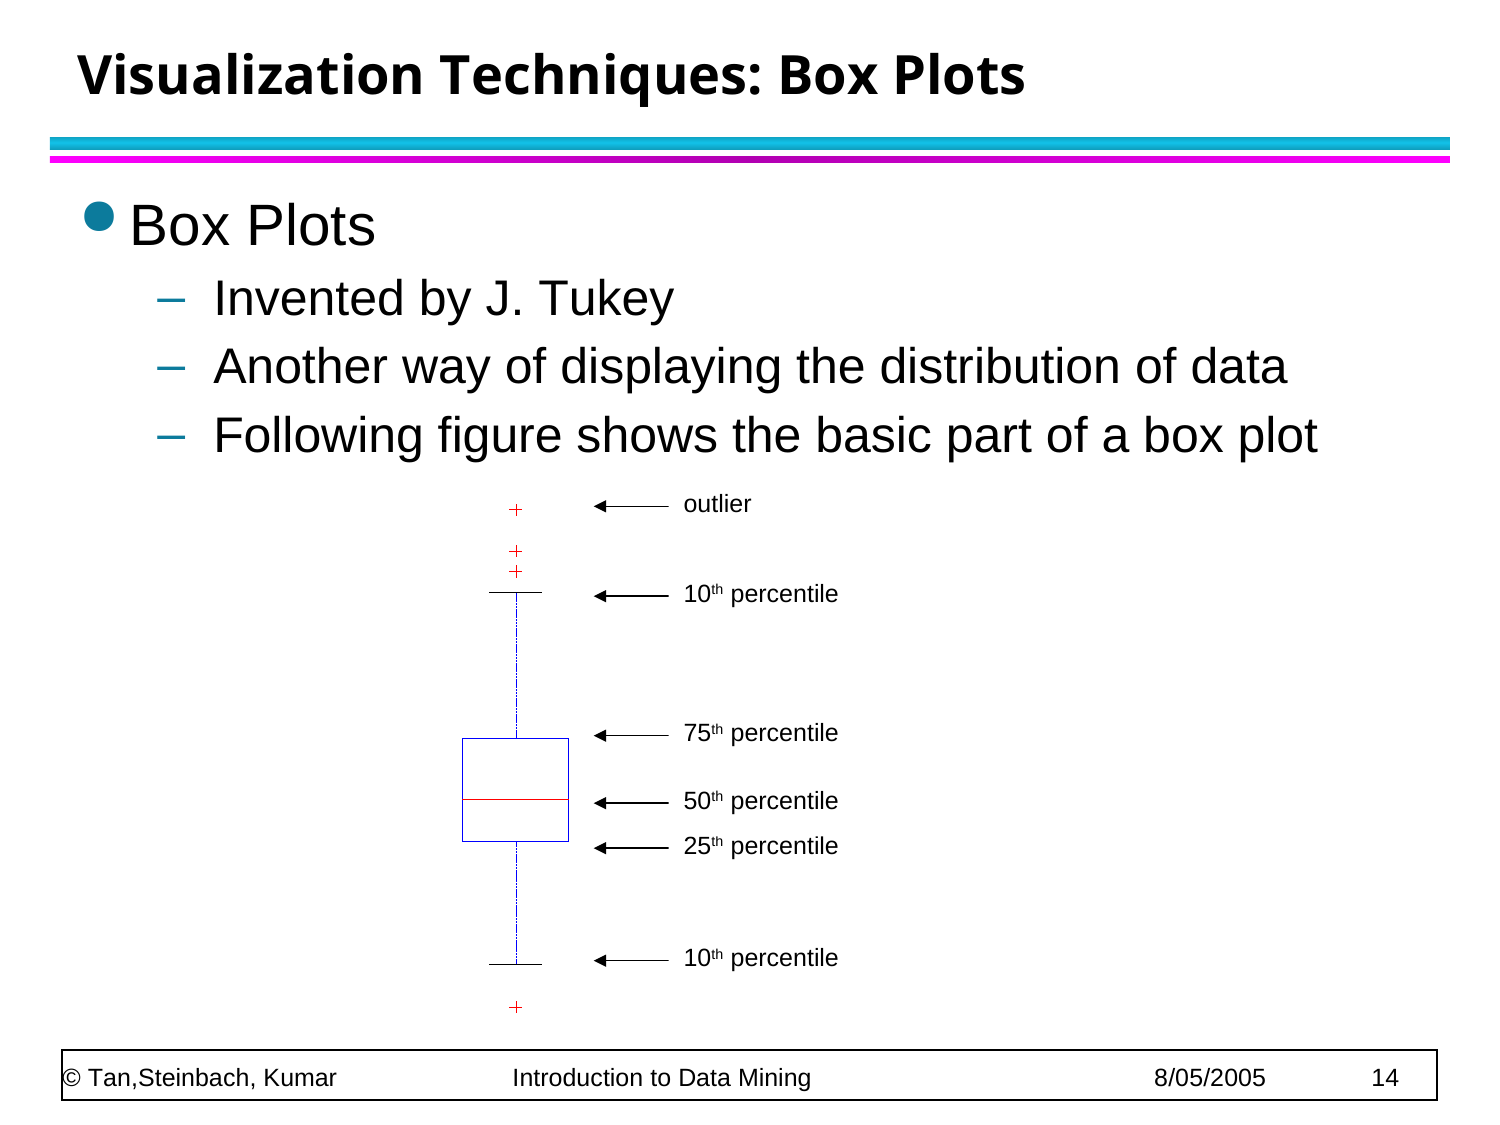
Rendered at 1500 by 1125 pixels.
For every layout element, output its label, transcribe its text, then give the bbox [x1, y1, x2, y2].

text_box 50th percentile [668, 780, 876, 837]
text_box 10th percentile [668, 937, 876, 994]
text_box 75th percentile [668, 712, 876, 769]
list Box Plots Invented by J. Tukey Another way of displaying the distribution of data Following figure shows the basic part of a box plot [67, 187, 1450, 610]
text_box outlier [668, 483, 782, 521]
title Visualization Techniques: Box Plots [62, 22, 1421, 113]
text_box 10th percentile [668, 573, 876, 630]
text_box 25th percentile [668, 837, 876, 882]
